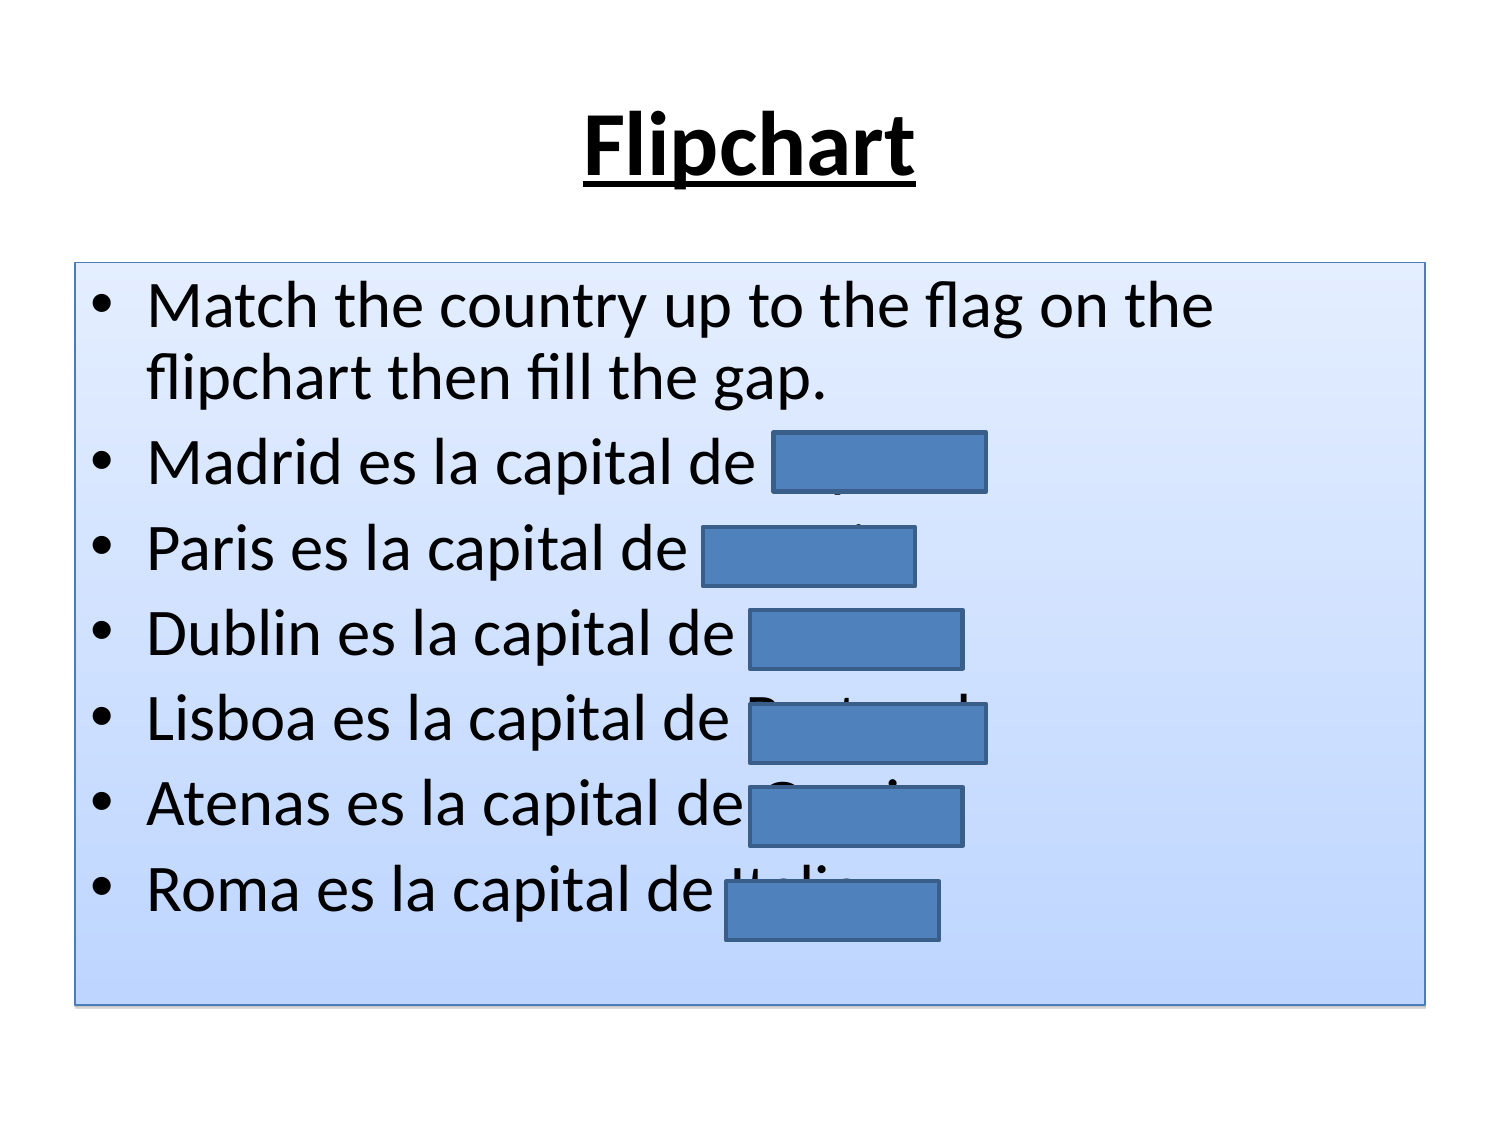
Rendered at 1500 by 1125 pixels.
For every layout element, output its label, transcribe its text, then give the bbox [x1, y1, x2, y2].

text_box [749, 786, 963, 846]
title Flipchart [75, 45, 1425, 233]
text_box [773, 432, 987, 492]
text_box [726, 881, 939, 941]
text_box [749, 704, 987, 764]
list Match the country up to the flag on the flipchart then fill the gap. Madrid es la capital de España Paris es la capital de Francia Dublin es la capital de Irlanda Lisboa es la capital de Portugal Atenas es la capital de Grecia Roma es la capital de Italia [75, 262, 1425, 1005]
text_box [749, 609, 963, 669]
text_box [702, 527, 916, 587]
